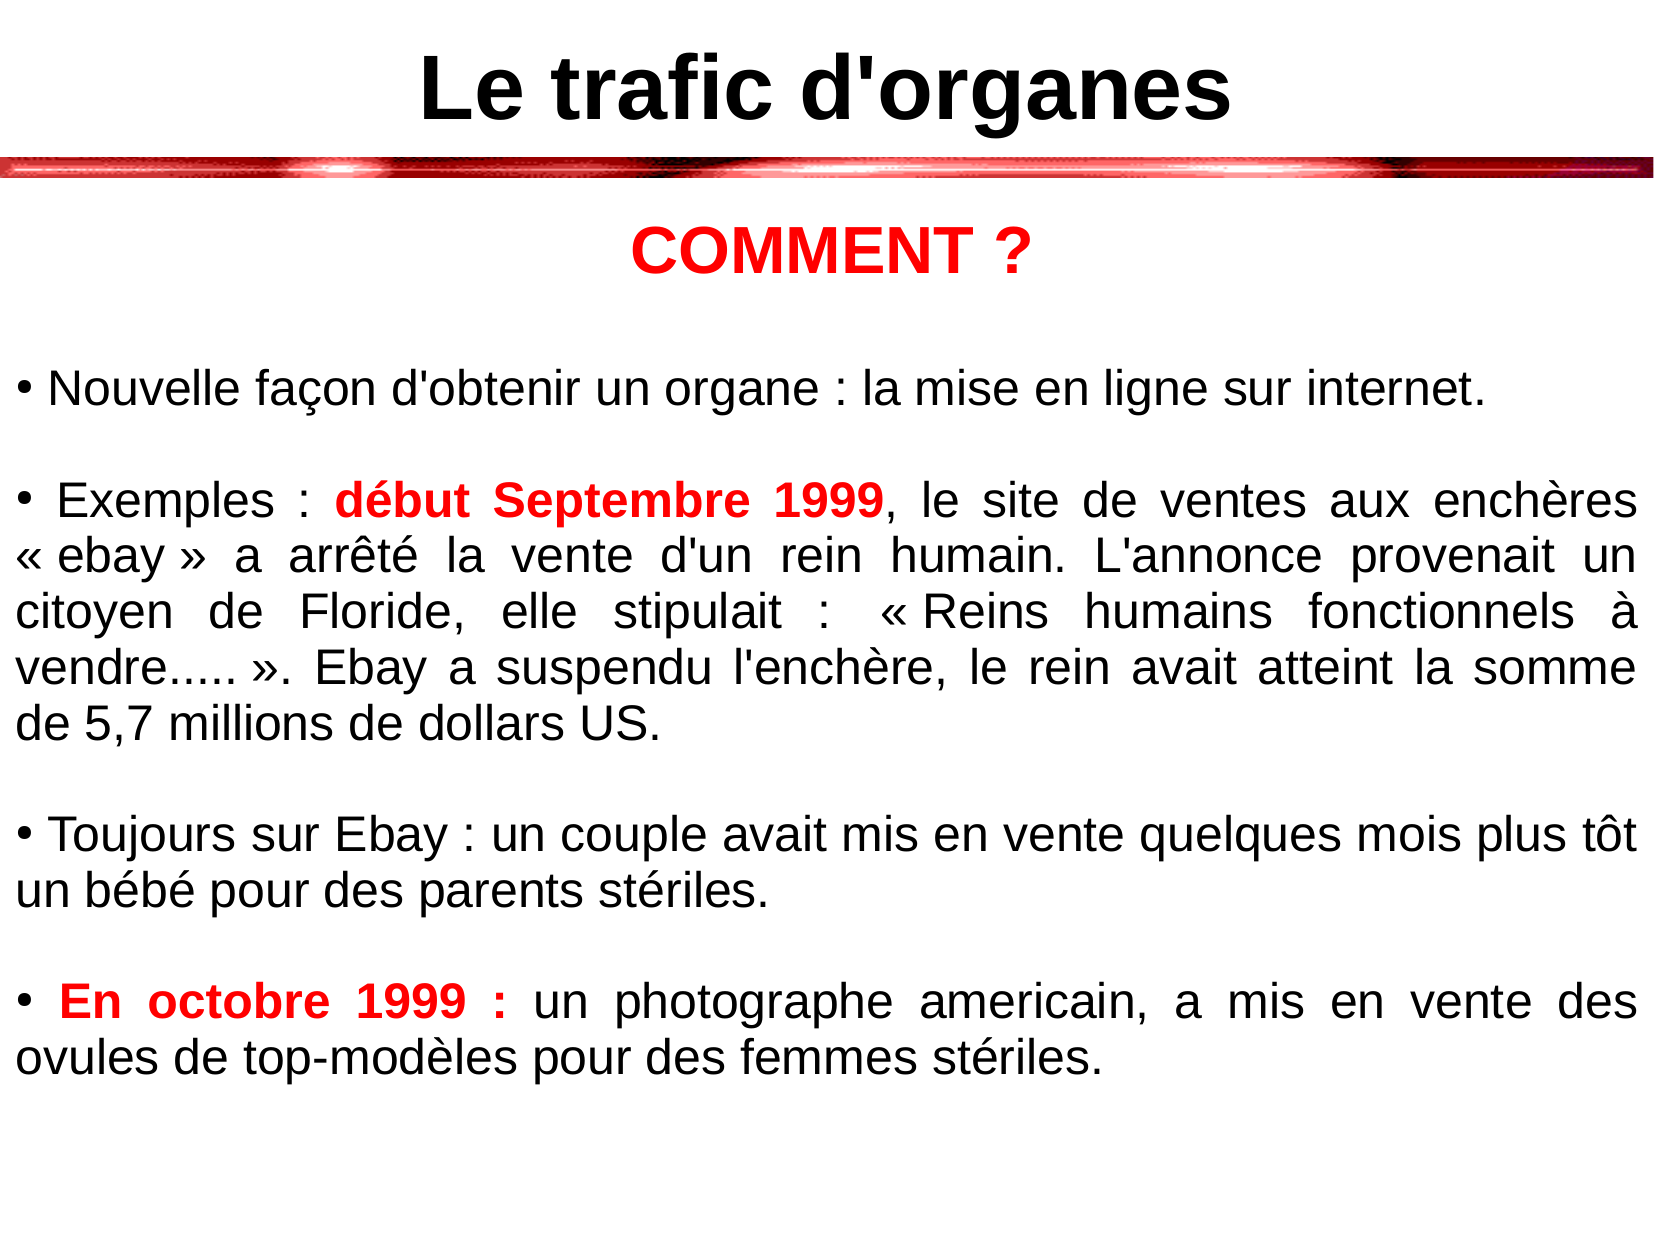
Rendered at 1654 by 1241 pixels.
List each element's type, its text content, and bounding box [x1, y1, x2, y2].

picture [0, 157, 1654, 178]
text_box Le trafic d'organes [0, 29, 1654, 148]
text_box Nouvelle façon d'obtenir un organe : la mise en ligne sur internet. Exemples : début Septembre 1999, le site de ventes aux enchères « ebay » a arrêté la vente d'un rein humain. L'annonce provenait un citoyen de Floride, elle stipulait : « Reins humains fonctionnels à vendre..... ». Ebay a suspendu l'enchère, le rein avait atteint la somme de 5,7 millions de dollars US. Toujours sur Ebay : un couple avait mis en vente quelques mois plus tôt un bébé pour des parents stériles. En octobre 1999 : un photographe americain, a mis en vente des ovules de top-modèles pour des femmes stériles. [0, 352, 1654, 1096]
text_box COMMENT ? [413, 205, 1270, 296]
